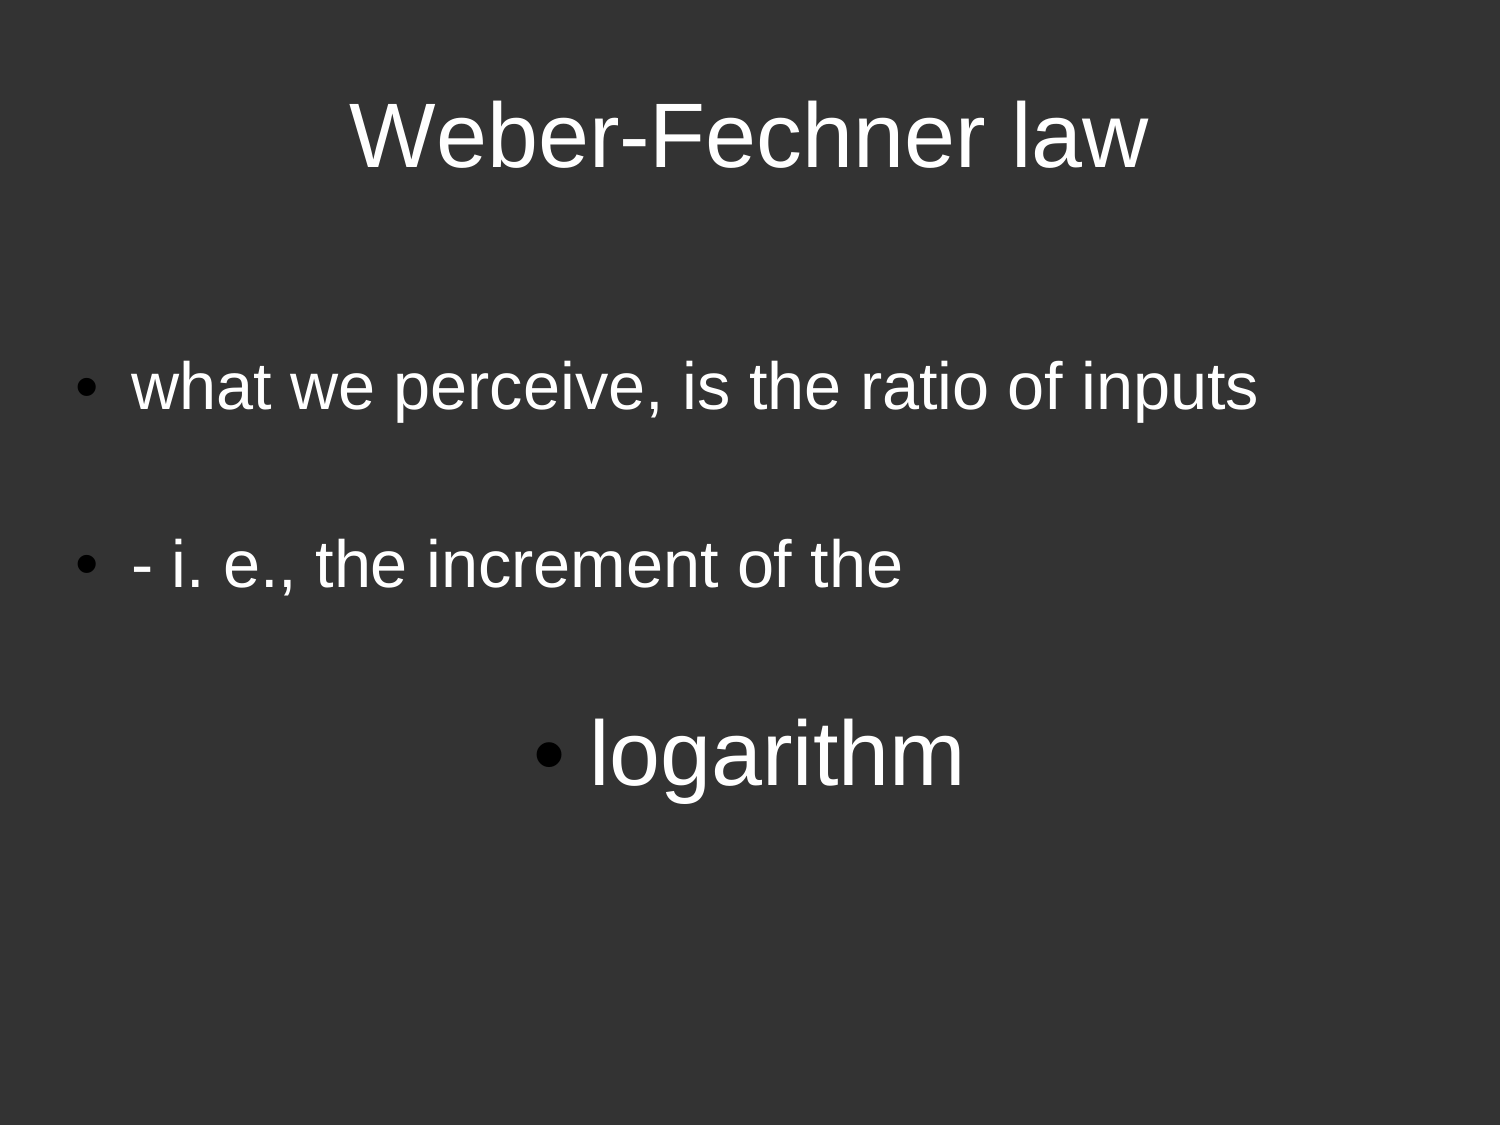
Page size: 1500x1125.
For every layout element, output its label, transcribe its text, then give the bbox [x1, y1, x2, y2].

title Weber-Fechner law [75, 21, 1425, 257]
list what we perceive, is the ratio of inputs - i. e., the increment of the logarithm [75, 262, 1425, 1005]
